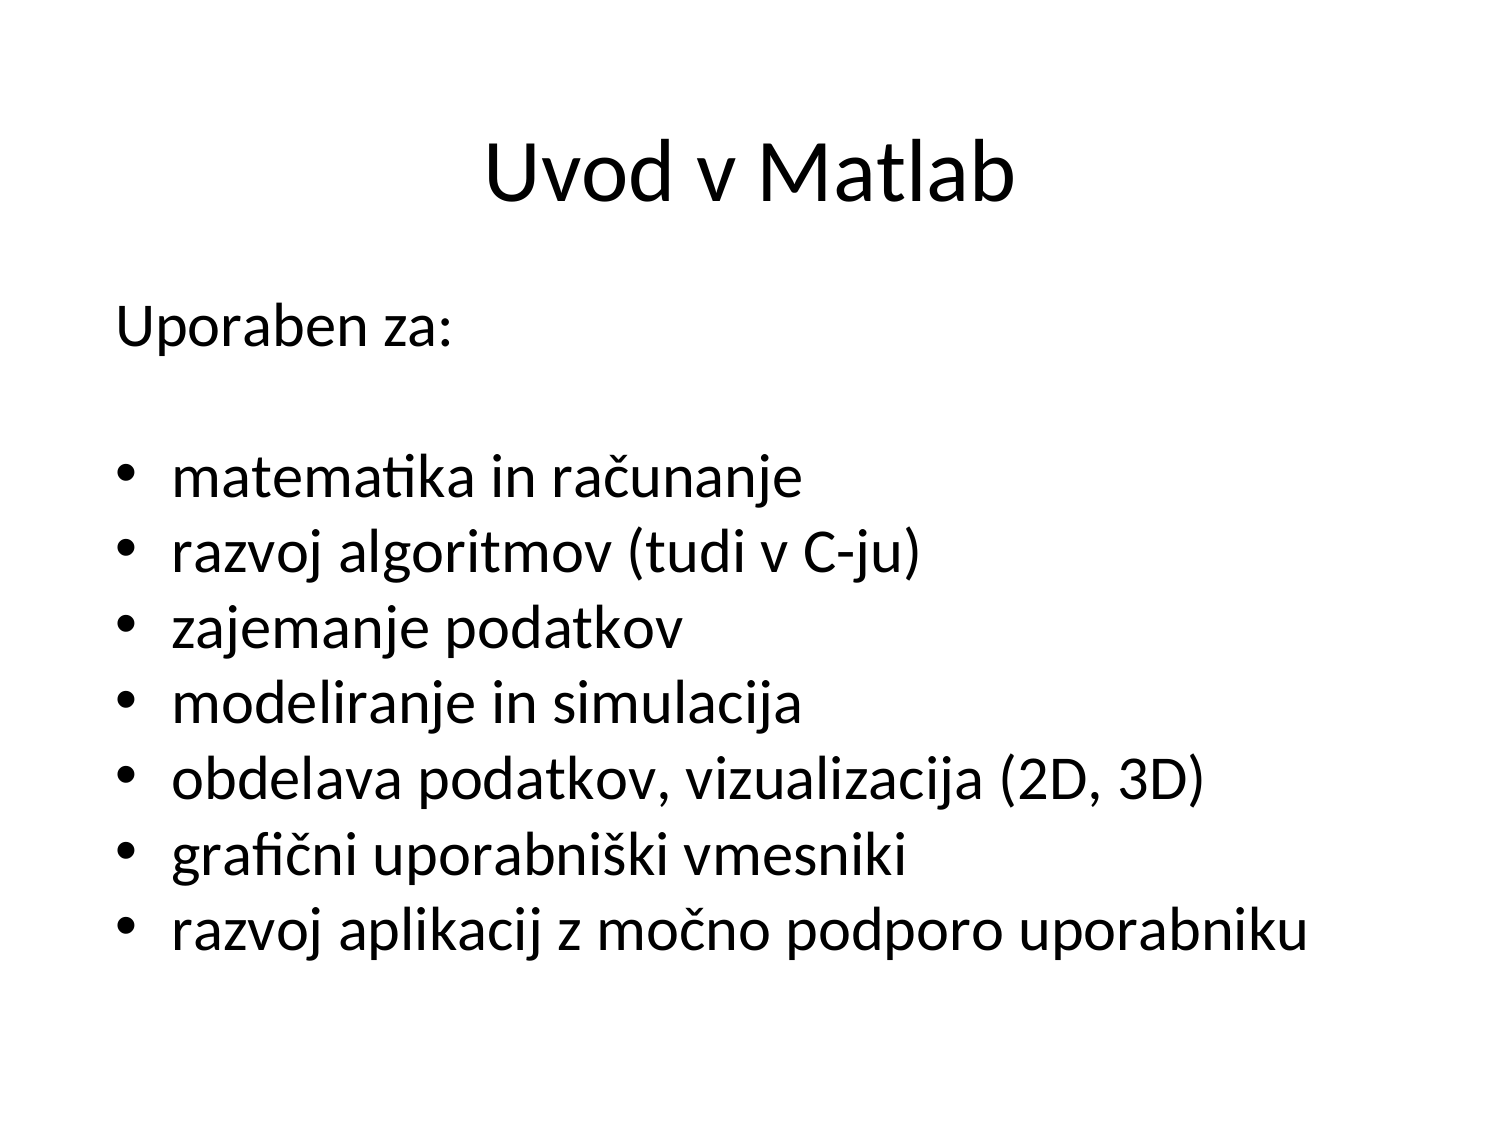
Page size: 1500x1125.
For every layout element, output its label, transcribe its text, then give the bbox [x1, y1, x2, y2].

title Uvod v Matlab [75, 45, 1426, 233]
list Uporaben za: matematika in računanje razvoj algoritmov (tudi v C-ju) zajemanje podatkov modeliranje in simulacija obdelava podatkov, vizualizacija (2D, 3D) grafični uporabniški vmesniki razvoj aplikacij z močno podporo uporabniku [100, 290, 1388, 1106]
